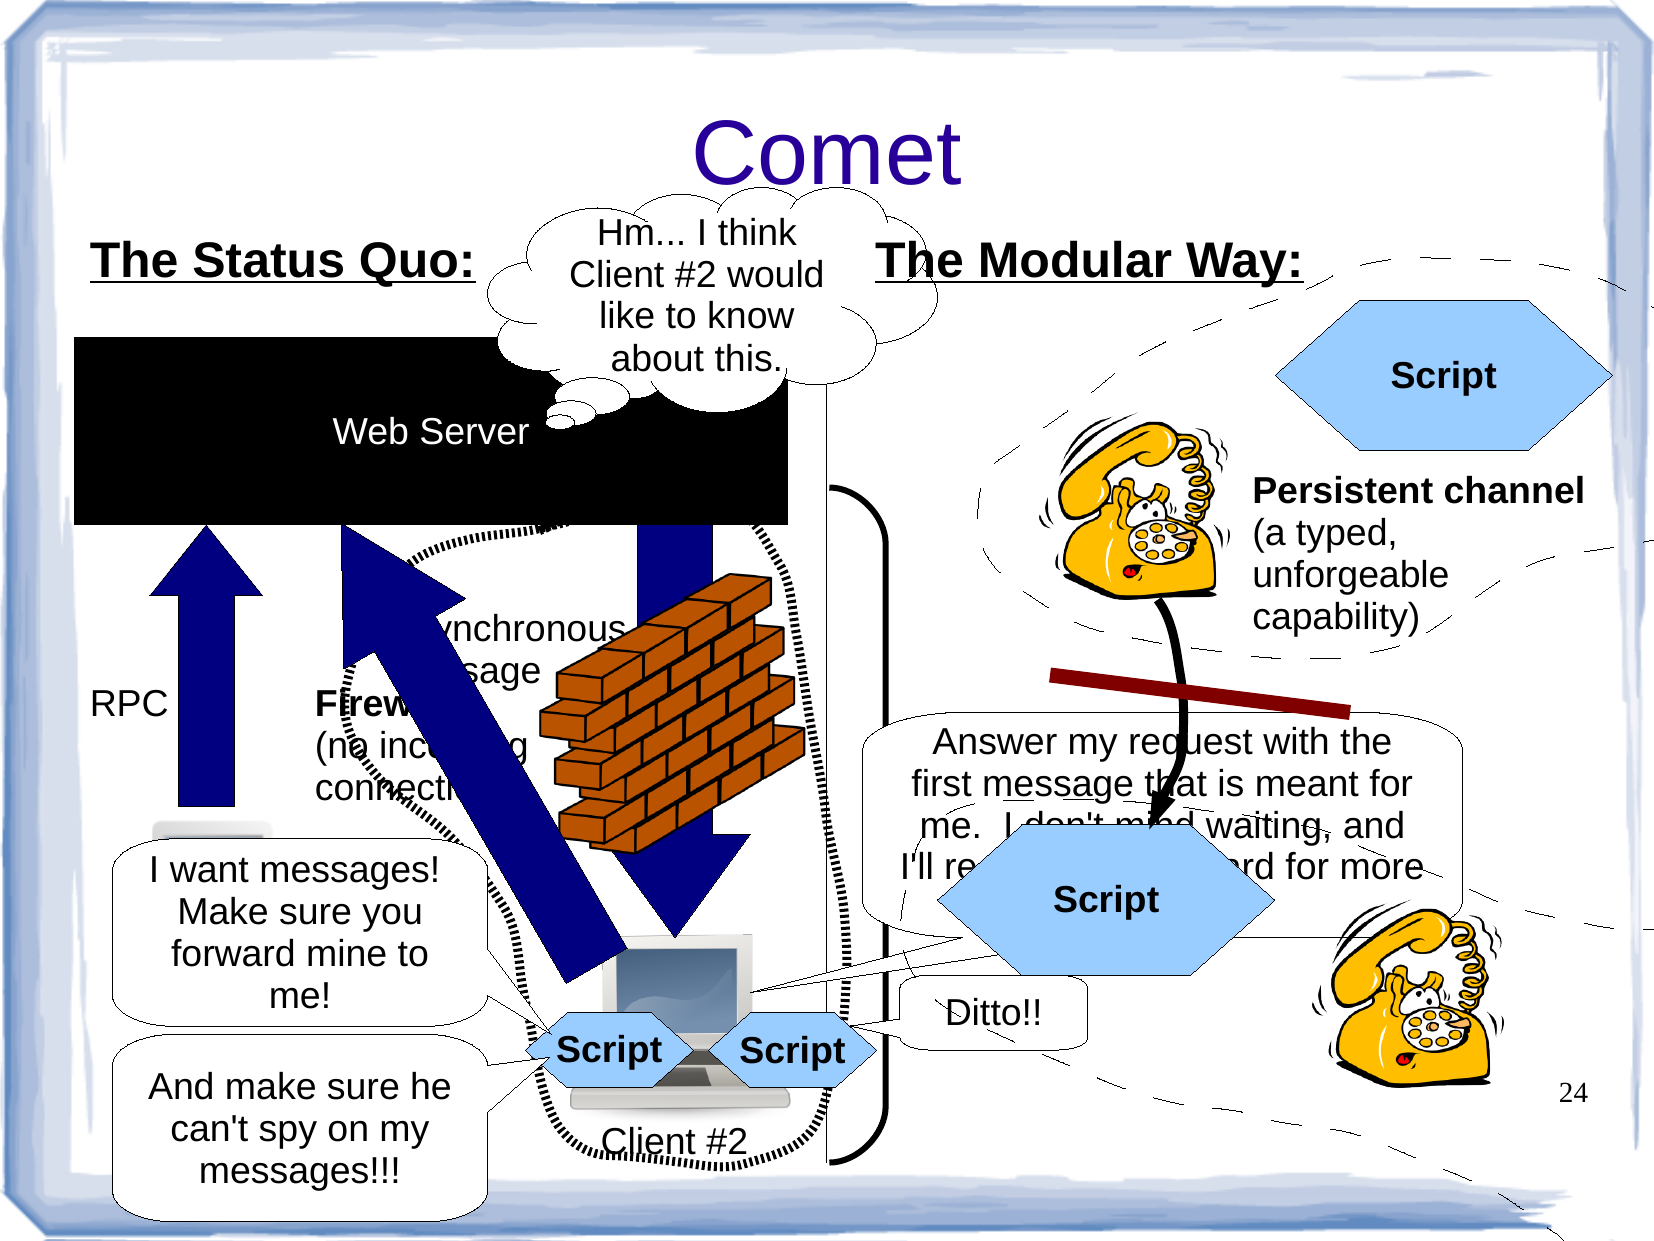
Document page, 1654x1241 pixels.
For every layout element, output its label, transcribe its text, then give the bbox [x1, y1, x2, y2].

text_box Ditto!! [850, 975, 1088, 1051]
text_box The Status Quo: [75, 225, 542, 296]
text_box [625, 869, 725, 938]
text_box Answer my request with the first message that is meant for me. I don't mind waiting, and I'll reconnect afterward for more messages. [1159, 712, 1463, 938]
text_box Asynchronous Message [436, 600, 525, 675]
text_box RPC [75, 675, 188, 732]
text_box I want messages! Make sure you forward mine to me! [112, 838, 552, 1035]
text_box [637, 524, 713, 562]
text_box Firewall (no incoming connections) [300, 675, 469, 816]
text_box Script [708, 1012, 877, 1088]
text_box And make sure he can't spy on my messages!!! [112, 1034, 550, 1222]
text_box Script [937, 824, 1275, 976]
title Comet [82, 56, 1571, 250]
text_box Client #1 [132, 1026, 320, 1042]
text_box The Modular Way: [860, 225, 1536, 296]
text_box Persistent channel (a typed, unforgeable capability) [1237, 462, 1601, 645]
text_box Script [525, 1012, 694, 1088]
text_box Web Server [74, 337, 788, 525]
text_box Answer my request with the first message that is meant for me. I don't mind waiting, and I'll reconnect afterward for more messages. [750, 712, 1179, 993]
text_box Firewall (no incoming connections) [471, 675, 563, 816]
text_box [149, 524, 263, 807]
picture [0, 0, 1654, 1241]
text_box Hm... I think Client #2 would like to know about this. [487, 187, 938, 430]
text_box [341, 522, 628, 984]
text_box Client #2 [585, 1113, 774, 1170]
text_box Script [1275, 300, 1613, 451]
